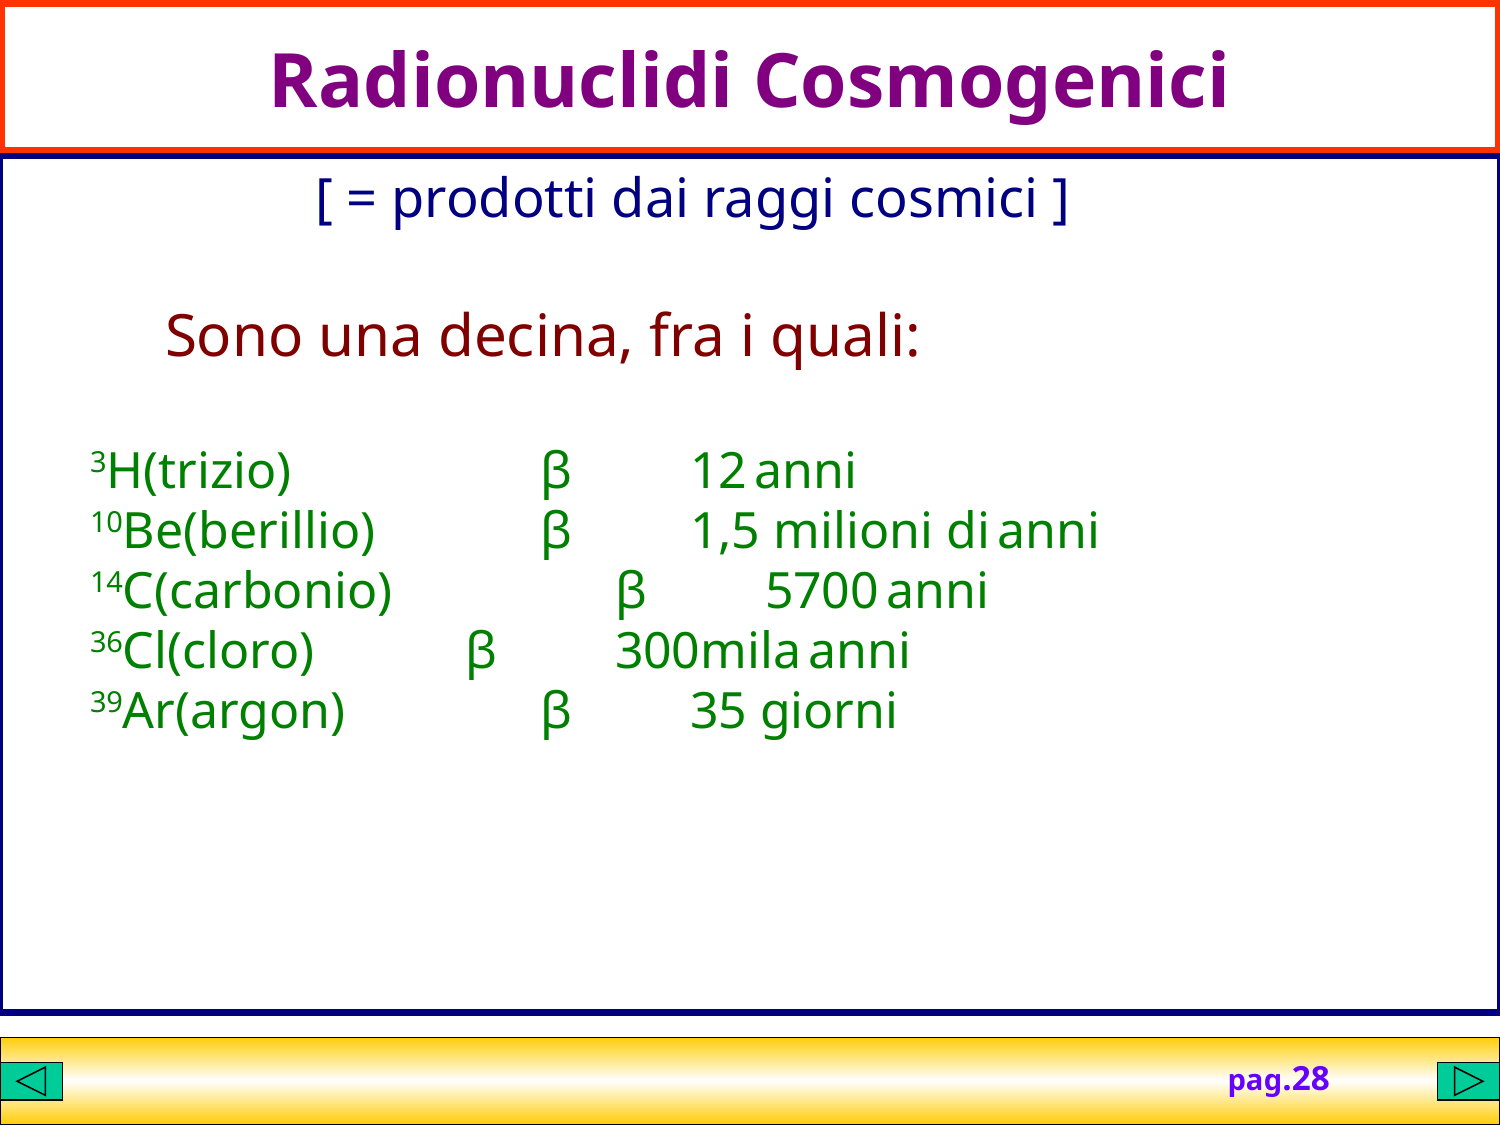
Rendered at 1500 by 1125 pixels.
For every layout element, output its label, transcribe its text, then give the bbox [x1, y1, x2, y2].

text_box [ = prodotti dai raggi cosmici ] Sono una decina, fra i quali: 3H(trizio) β 12 anni 10Be(berillio) β 1,5 milioni di anni 14C(carbonio) β 5700 anni 36Cl(cloro) β 300mila anni 39Ar(argon) β 35 giorni [0, 155, 1500, 1013]
title Radionuclidi Cosmogenici [0, 2, 1500, 153]
